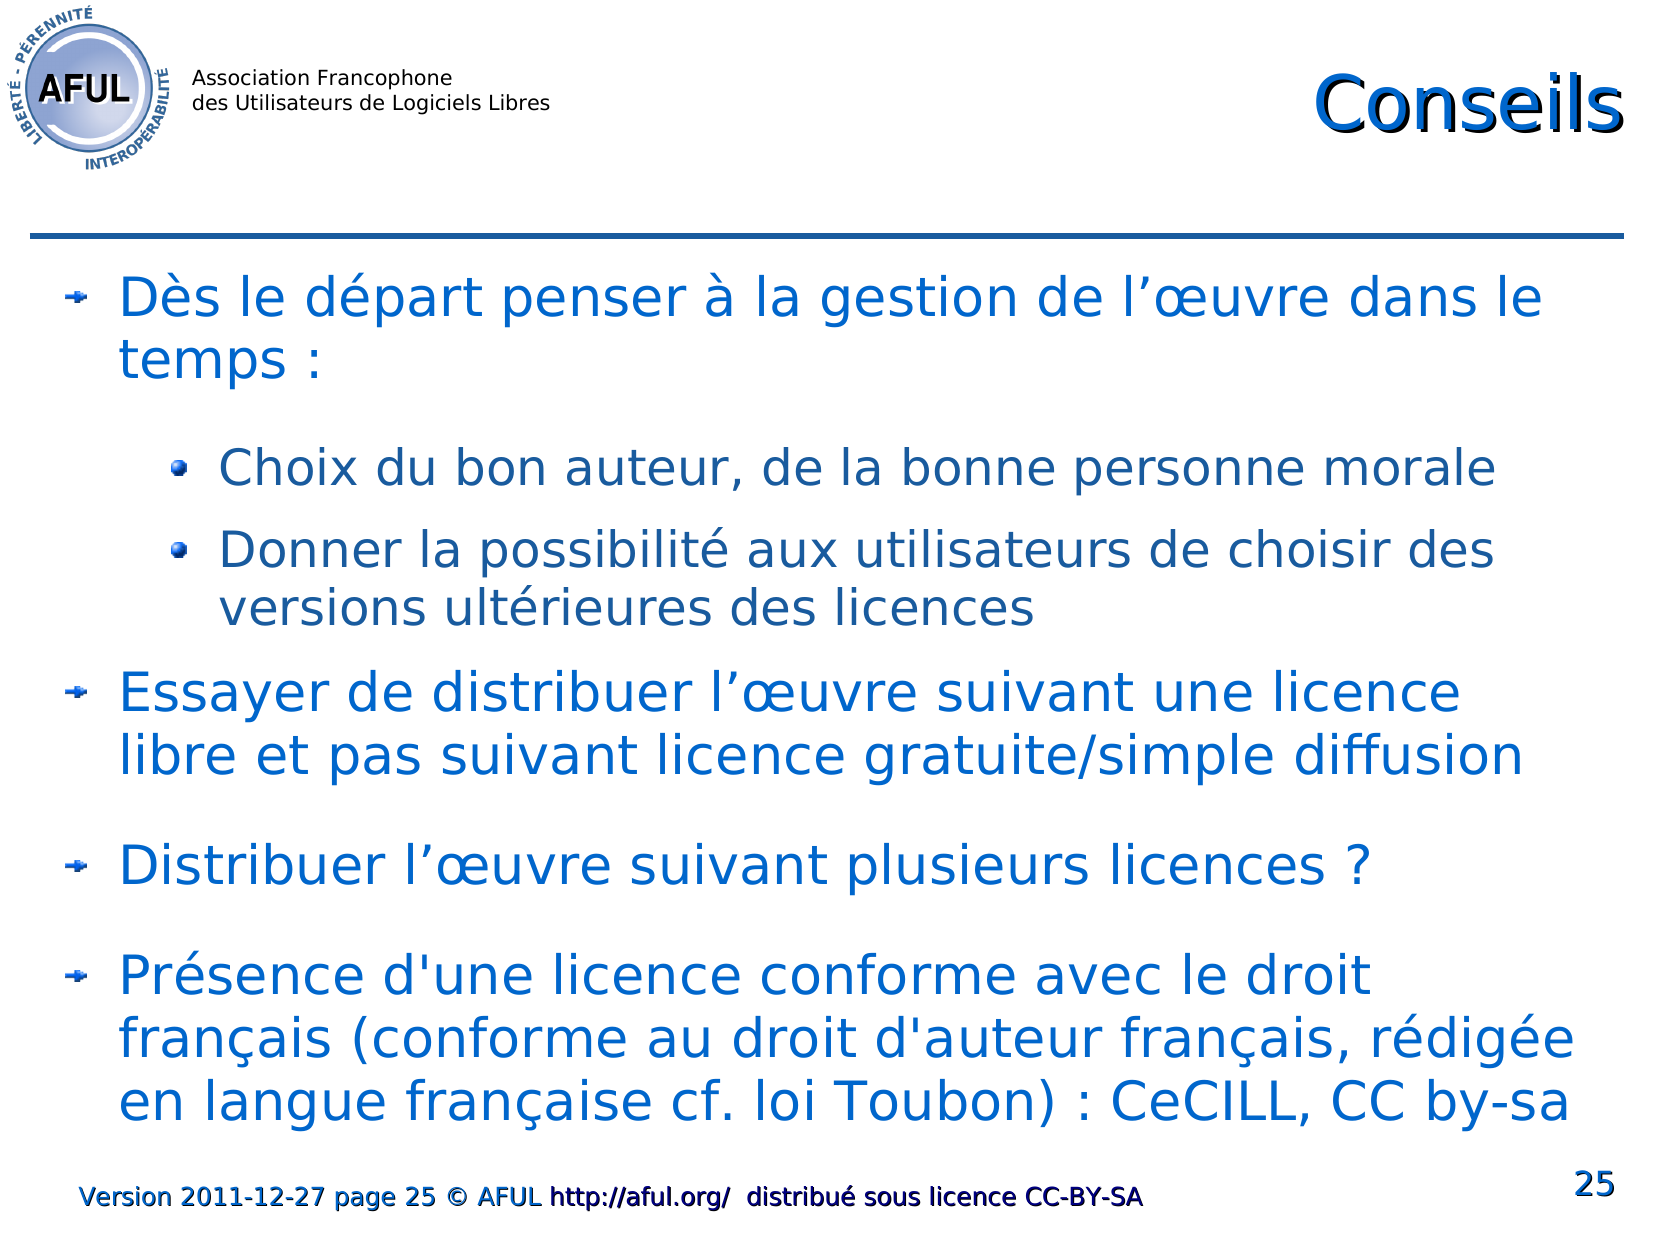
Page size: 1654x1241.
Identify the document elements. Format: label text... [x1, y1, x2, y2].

picture [0, 0, 178, 178]
list Dès le départ penser à la gestion de l’œuvre dans le temps : Choix du bon auteur, de la bonne personne morale Donner la possibilité aux utilisateurs de choisir des versions ultérieures des licences Essayer de distribuer l’œuvre suivant une licence libre et pas suivant licence gratuite/simple diffusion Distribuer l’œuvre suivant plusieurs licences ? Présence d'une licence conforme avec le droit français (conforme au droit d'auteur français, rédigée en langue française cf. loi Toubon) : CeCILL, CC by-sa [47, 265, 1595, 1241]
title Conseils [501, 0, 1625, 207]
